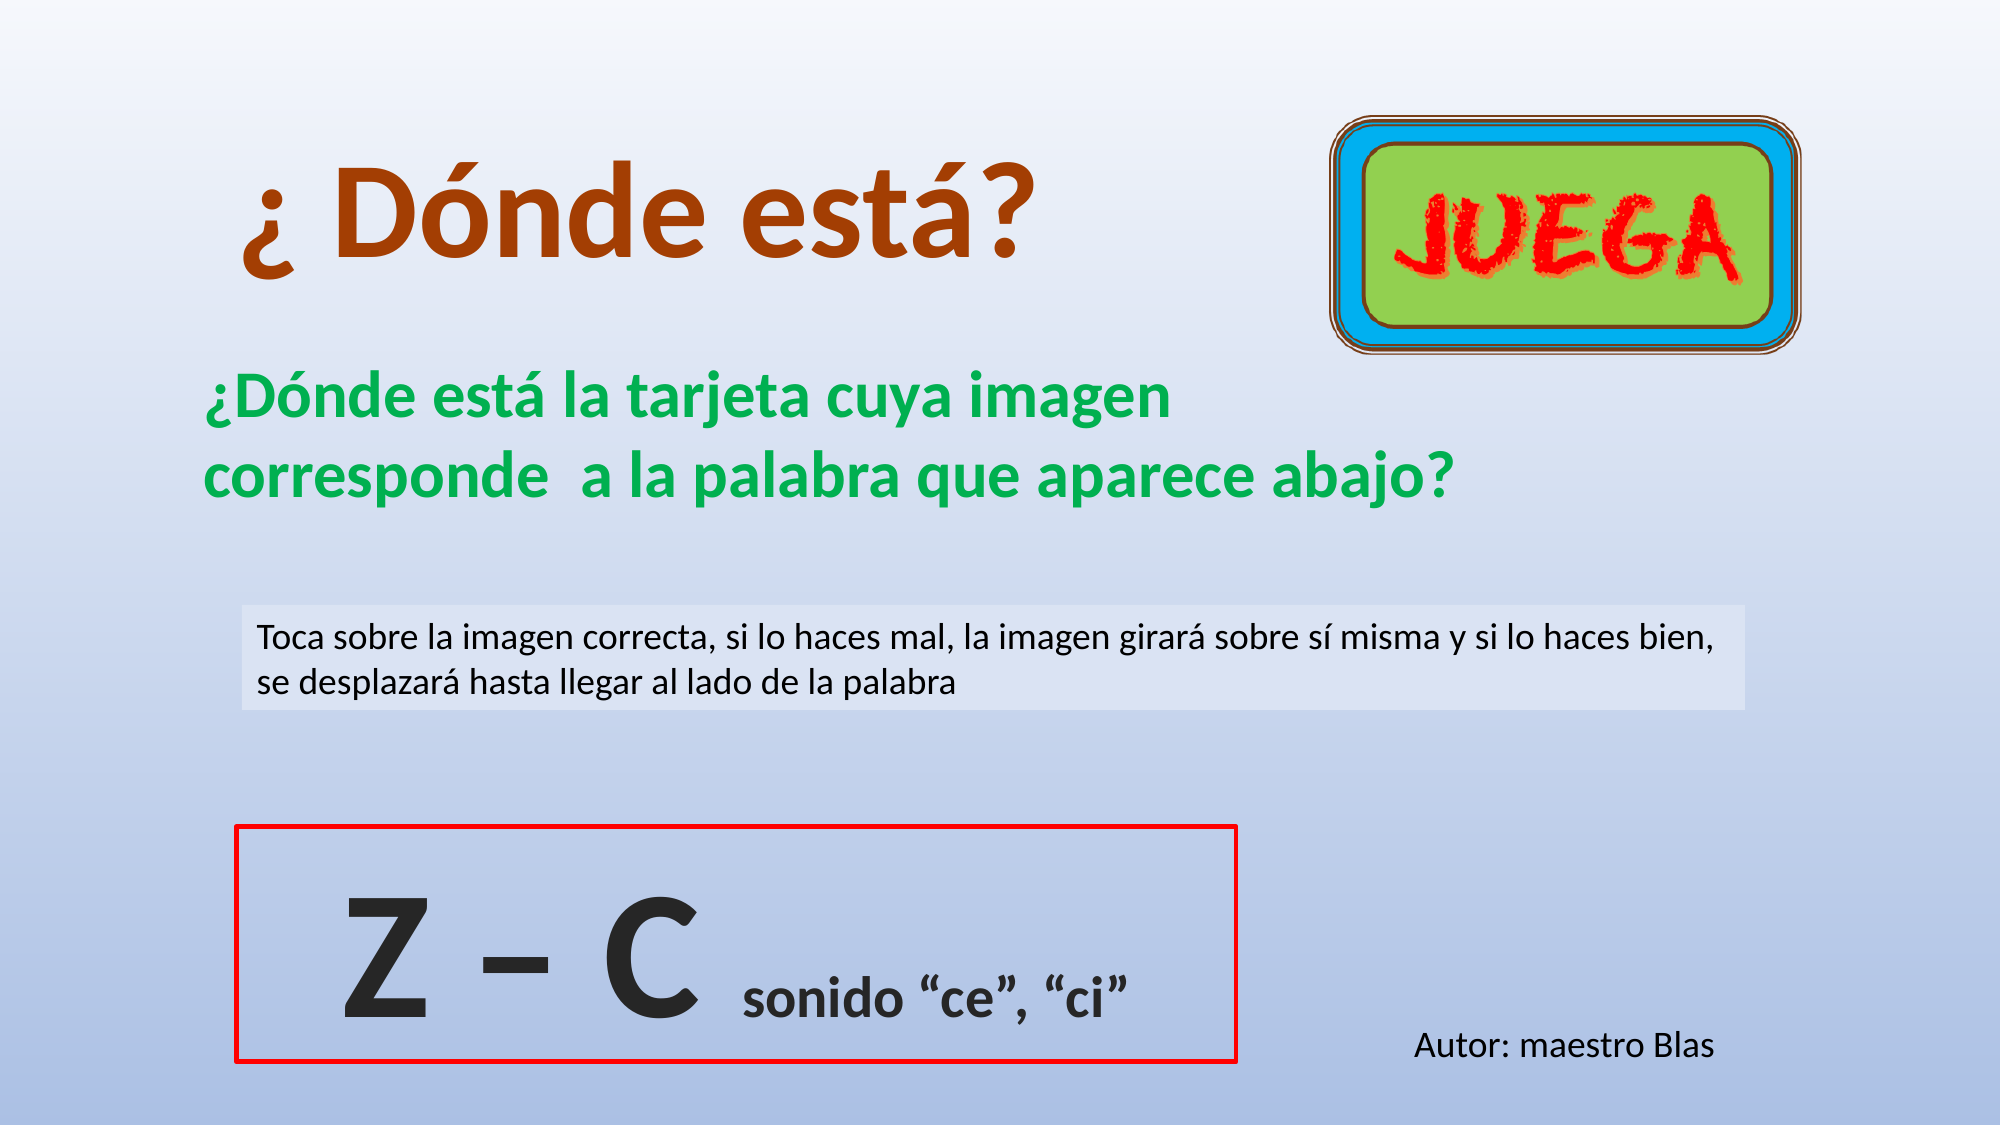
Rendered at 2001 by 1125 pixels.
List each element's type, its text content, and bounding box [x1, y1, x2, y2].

picture [1328, 114, 1802, 355]
text_box ¿Dónde está la tarjeta cuya imagen corresponde a la palabra que aparece abajo? [188, 343, 1599, 519]
text_box Toca sobre la imagen correcta, si lo haces mal, la imagen girará sobre sí misma y si lo haces bien, se desplazará hasta llegar al lado de la palabra [241, 604, 1745, 710]
text_box Autor: maestro Blas [1399, 1012, 1745, 1073]
text_box ¿ Dónde está? [222, 112, 1287, 293]
text_box Z – C sonido “ce”, “ci” [236, 826, 1237, 1062]
